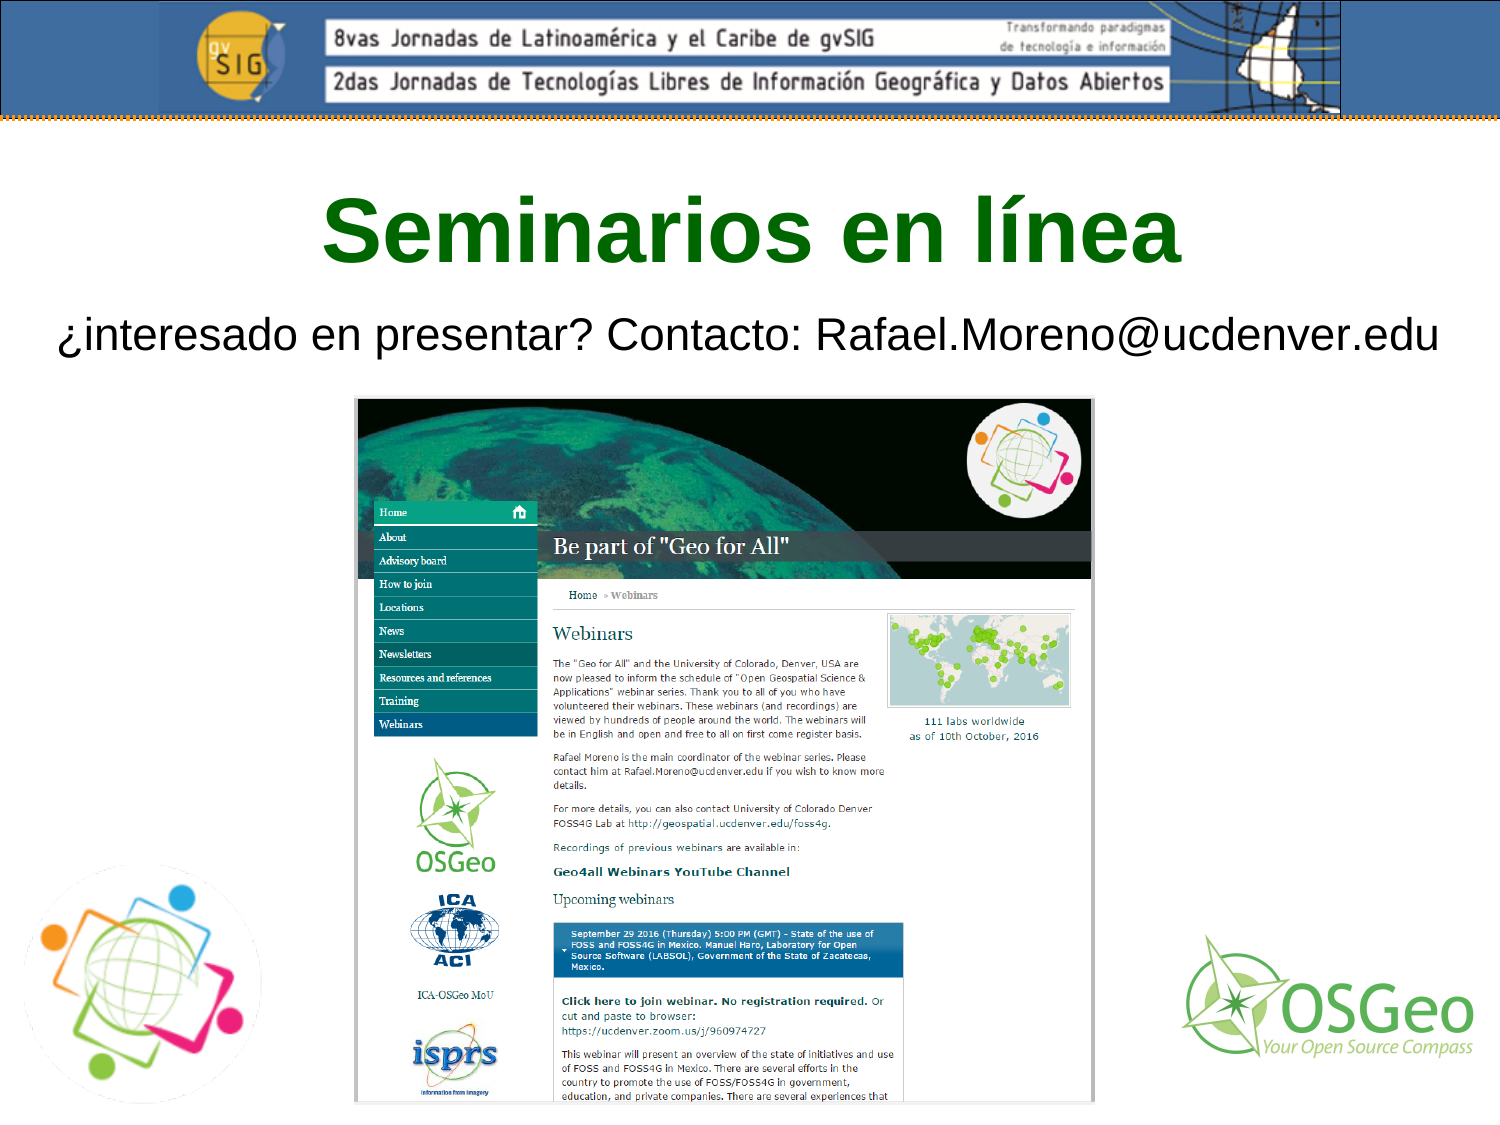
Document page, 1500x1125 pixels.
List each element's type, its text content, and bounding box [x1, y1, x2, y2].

picture [23, 864, 263, 1105]
picture [159, 1, 1340, 113]
list ¿interesado en presentar? Contacto: Rafael.Moreno@ucdenver.edu [41, 296, 1459, 390]
title Seminarios en línea [76, 143, 1427, 296]
picture [1181, 934, 1477, 1063]
picture [354, 395, 1095, 1105]
